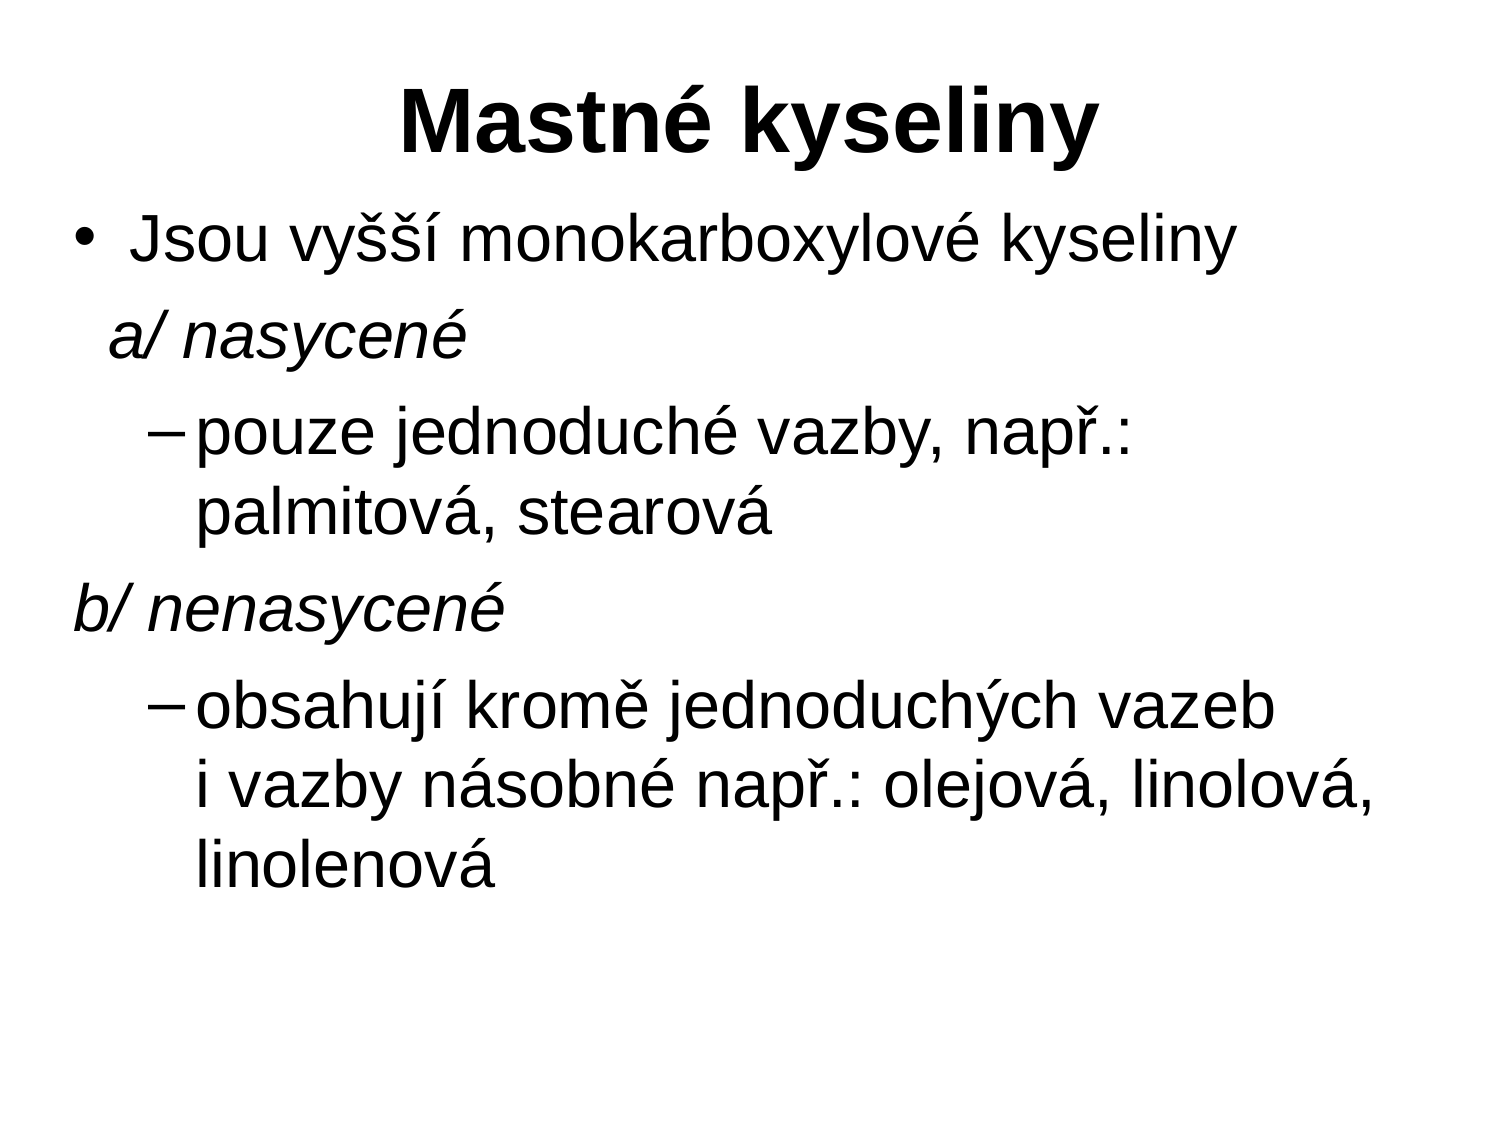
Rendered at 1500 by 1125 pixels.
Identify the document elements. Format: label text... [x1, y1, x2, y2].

list Jsou vyšší monokarboxylové kyseliny a/ nasycené pouze jednoduché vazby, např.: palmitová, stearová b/ nenasycené obsahují kromě jednoduchých vazeb i vazby násobné např.: olejová, linolová, linolenová [58, 187, 1465, 1010]
title Mastné kyseliny [75, 45, 1426, 188]
